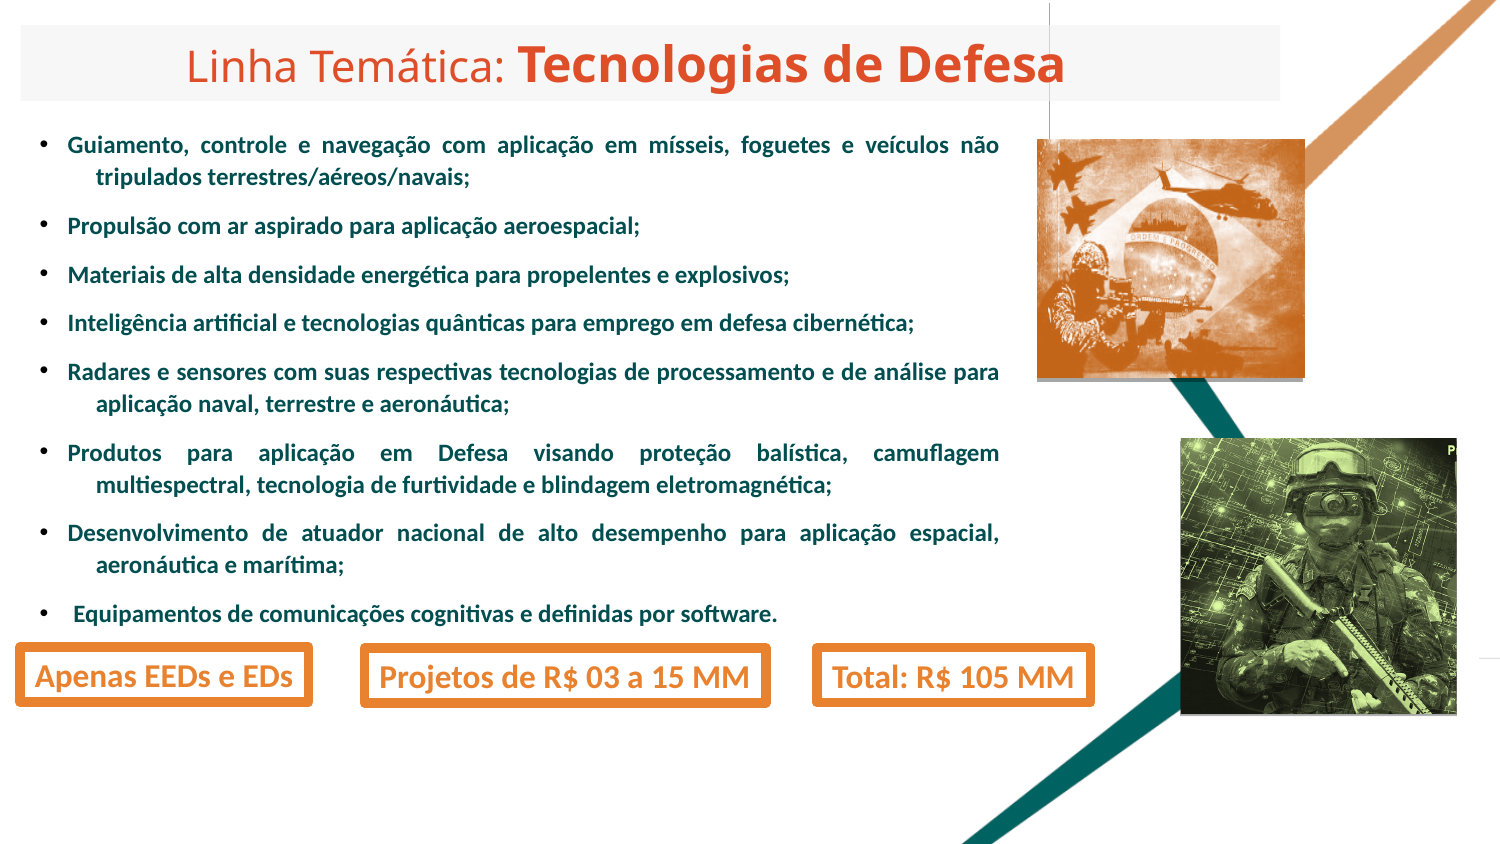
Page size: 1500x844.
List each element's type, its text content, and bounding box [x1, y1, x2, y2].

picture [952, 0, 1500, 844]
text_box Apenas EEDs e EDs [20, 647, 309, 702]
text_box Projetos de R$ 03 a 15 MM [364, 648, 766, 703]
text_box Guiamento, controle e navegação com aplicação em mísseis, foguetes e veículos não tripulados terrestres/aéreos/navais; Propulsão com ar aspirado para aplicação aeroespacial; Materiais de alta densidade energética para propelentes e explosivos; Inteligência artificial e tecnologias quânticas para emprego em defesa cibernética; Radares e sensores com suas respectivas tecnologias de processamento e de análise para aplicação naval, terrestre e aeronáutica; Produtos para aplicação em Defesa visando proteção balística, camuflagem multiespectral, tecnologia de furtividade e blindagem eletromagnética; Desenvolvimento de atuador nacional de alto desempenho para aplicação espacial, aeronáutica e marítima; Equipamentos de comunicações cognitivas e definidas por software. [25, 119, 1016, 635]
text_box Linha Temática: Tecnologias de Defesa [20, 25, 1281, 101]
text_box Total: R$ 105 MM [817, 648, 1090, 703]
